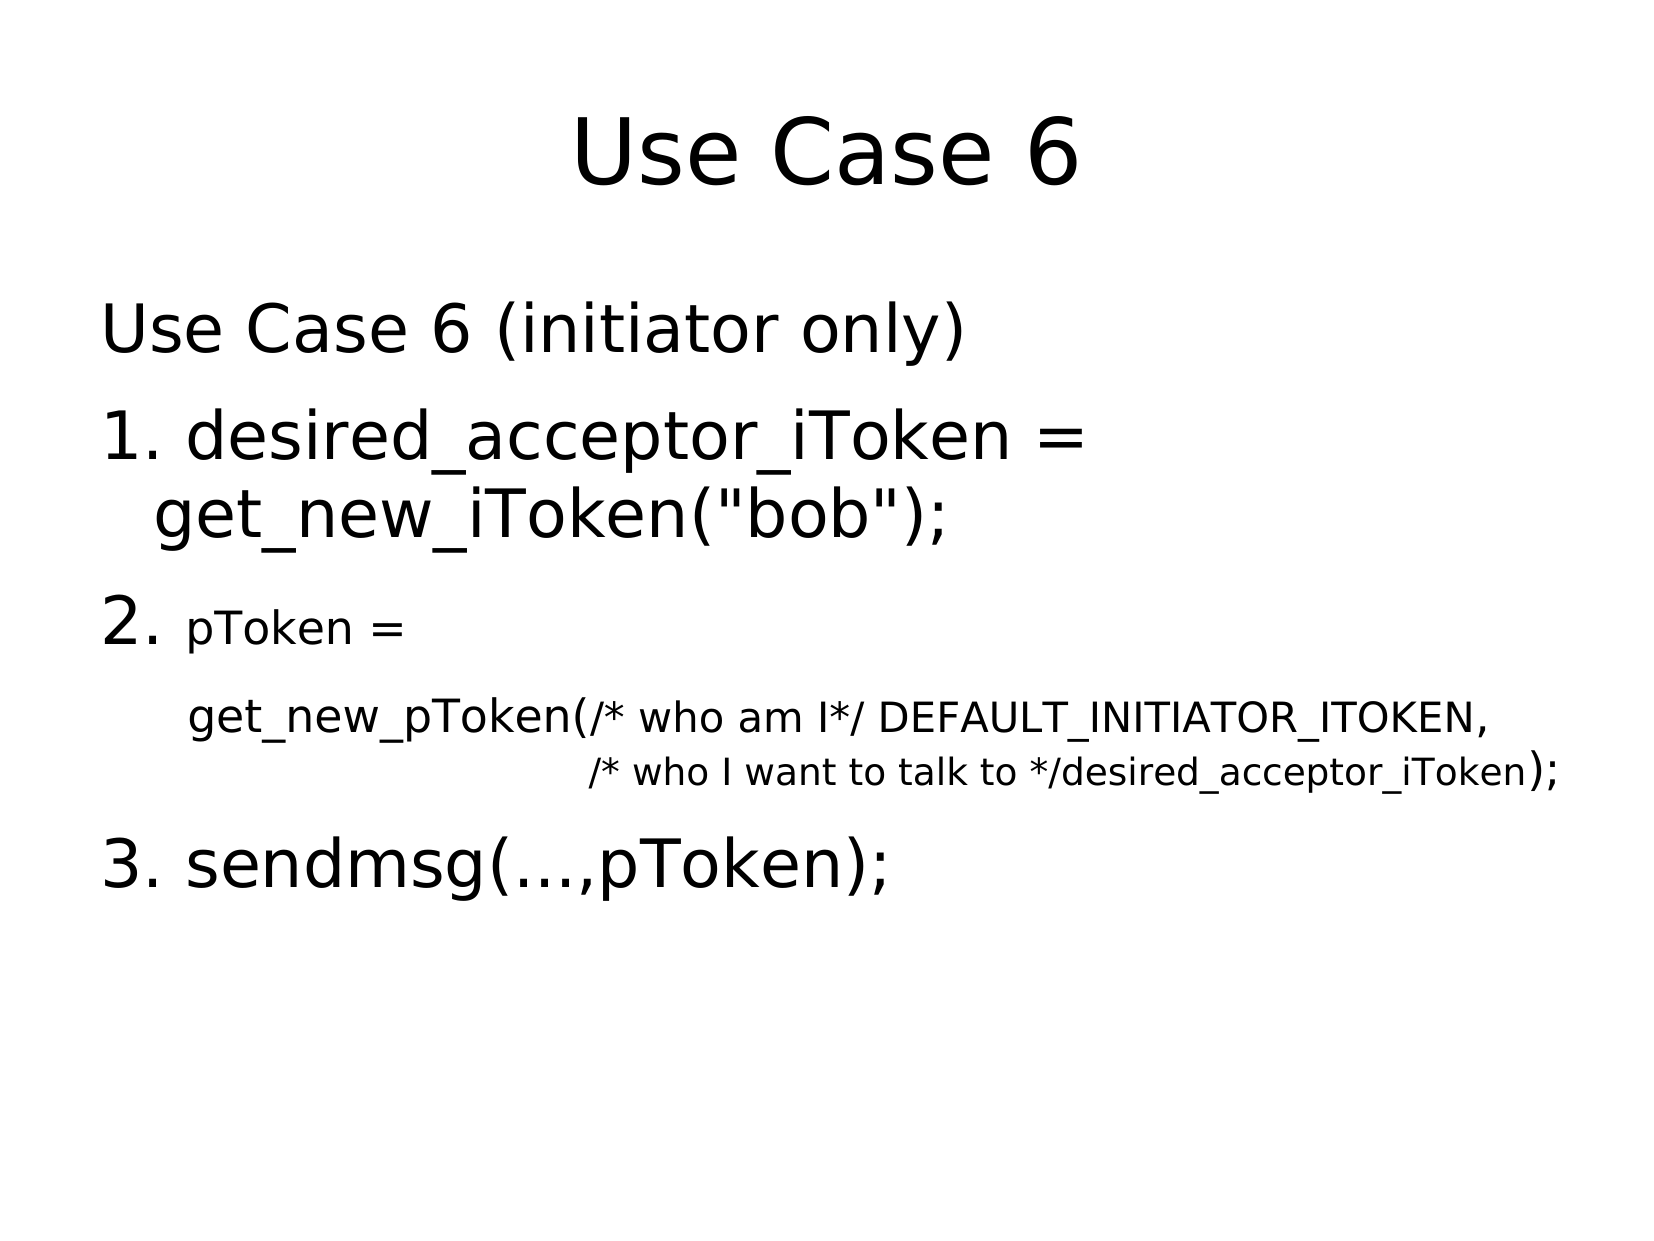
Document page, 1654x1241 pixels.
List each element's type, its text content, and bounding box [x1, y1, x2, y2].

list Use Case 6 (initiator only) 1. desired_acceptor_iToken = get_new_iToken("bob"); 2. pToken = get_new_pToken(/* who am I*/ DEFAULT_INITIATOR_ITOKEN, /* who I want to talk to */desired_acceptor_iToken); 3. sendmsg(...,pToken); [82, 290, 1571, 1094]
title Use Case 6 [82, 49, 1571, 257]
